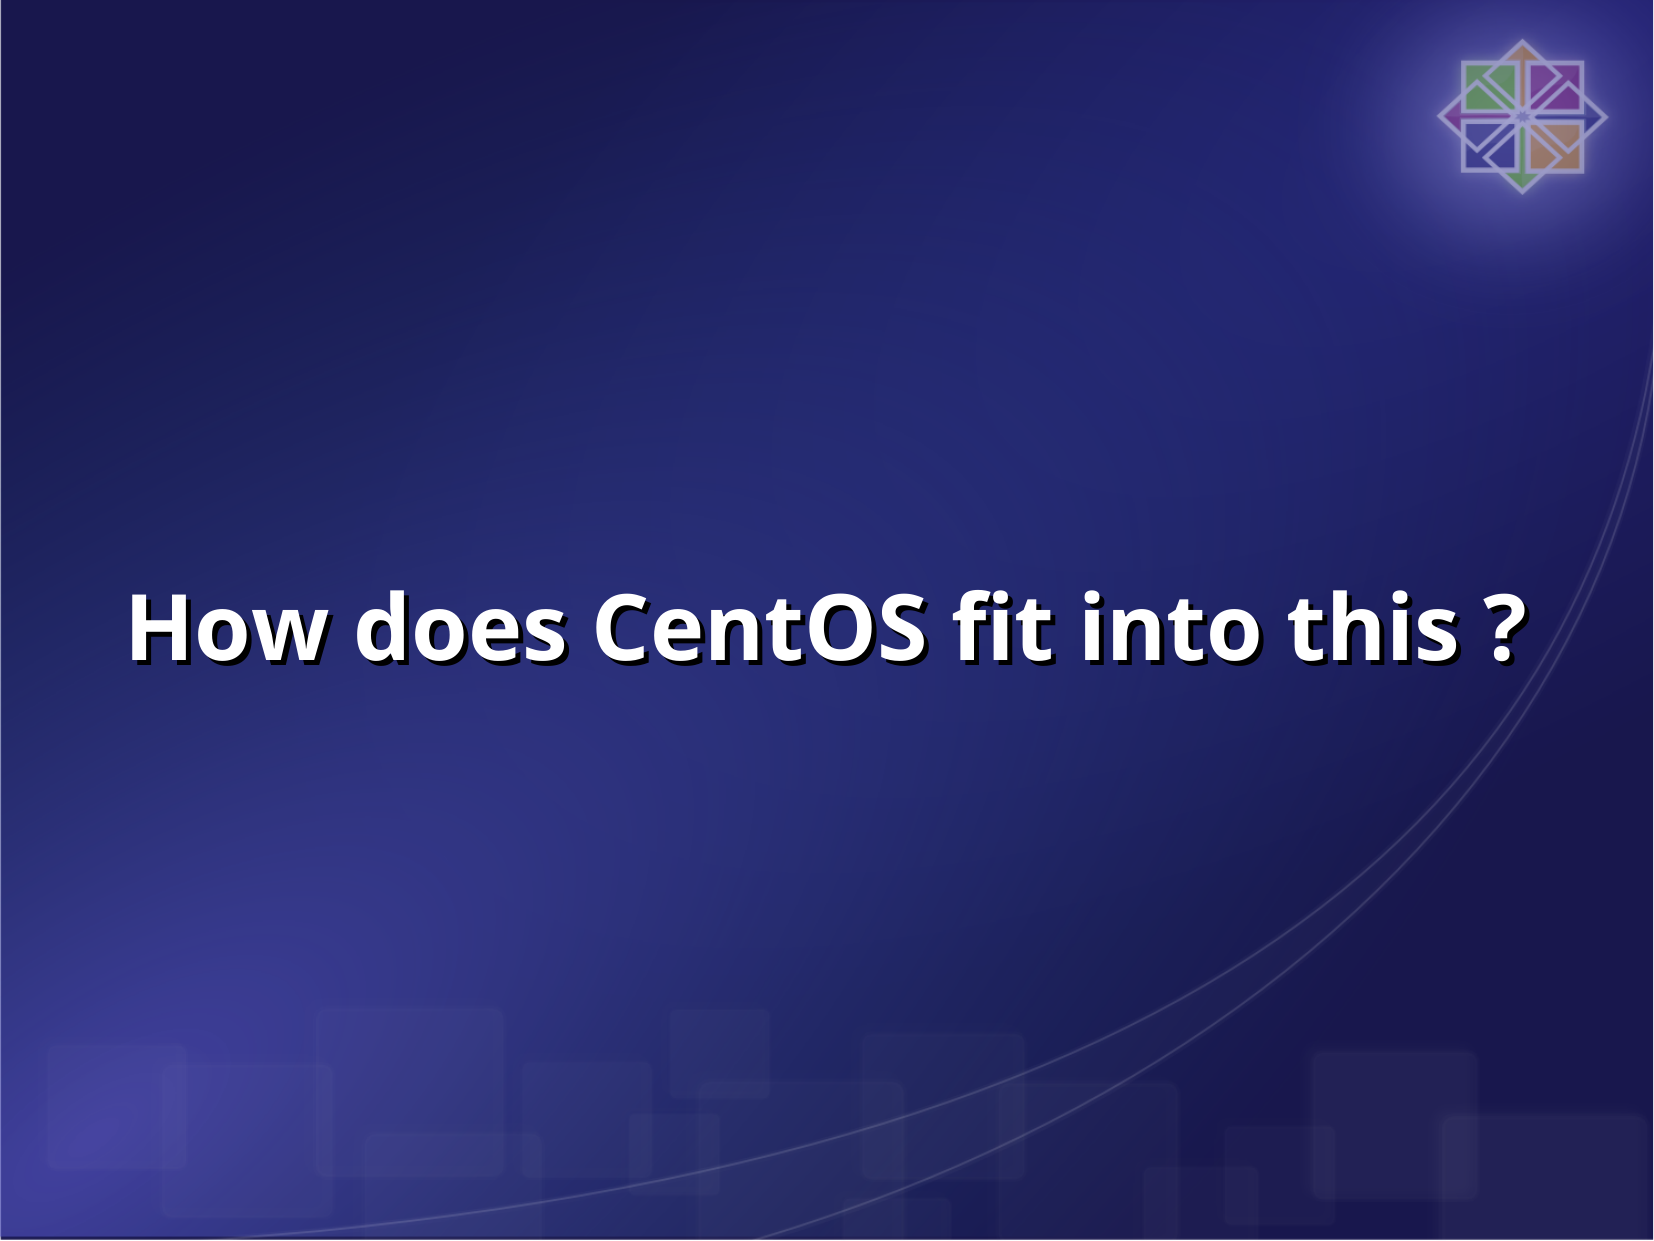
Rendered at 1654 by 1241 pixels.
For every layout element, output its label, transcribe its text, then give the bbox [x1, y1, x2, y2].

title How does CentOS fit into this ? [82, 49, 1571, 1201]
picture [0, 0, 1654, 1241]
